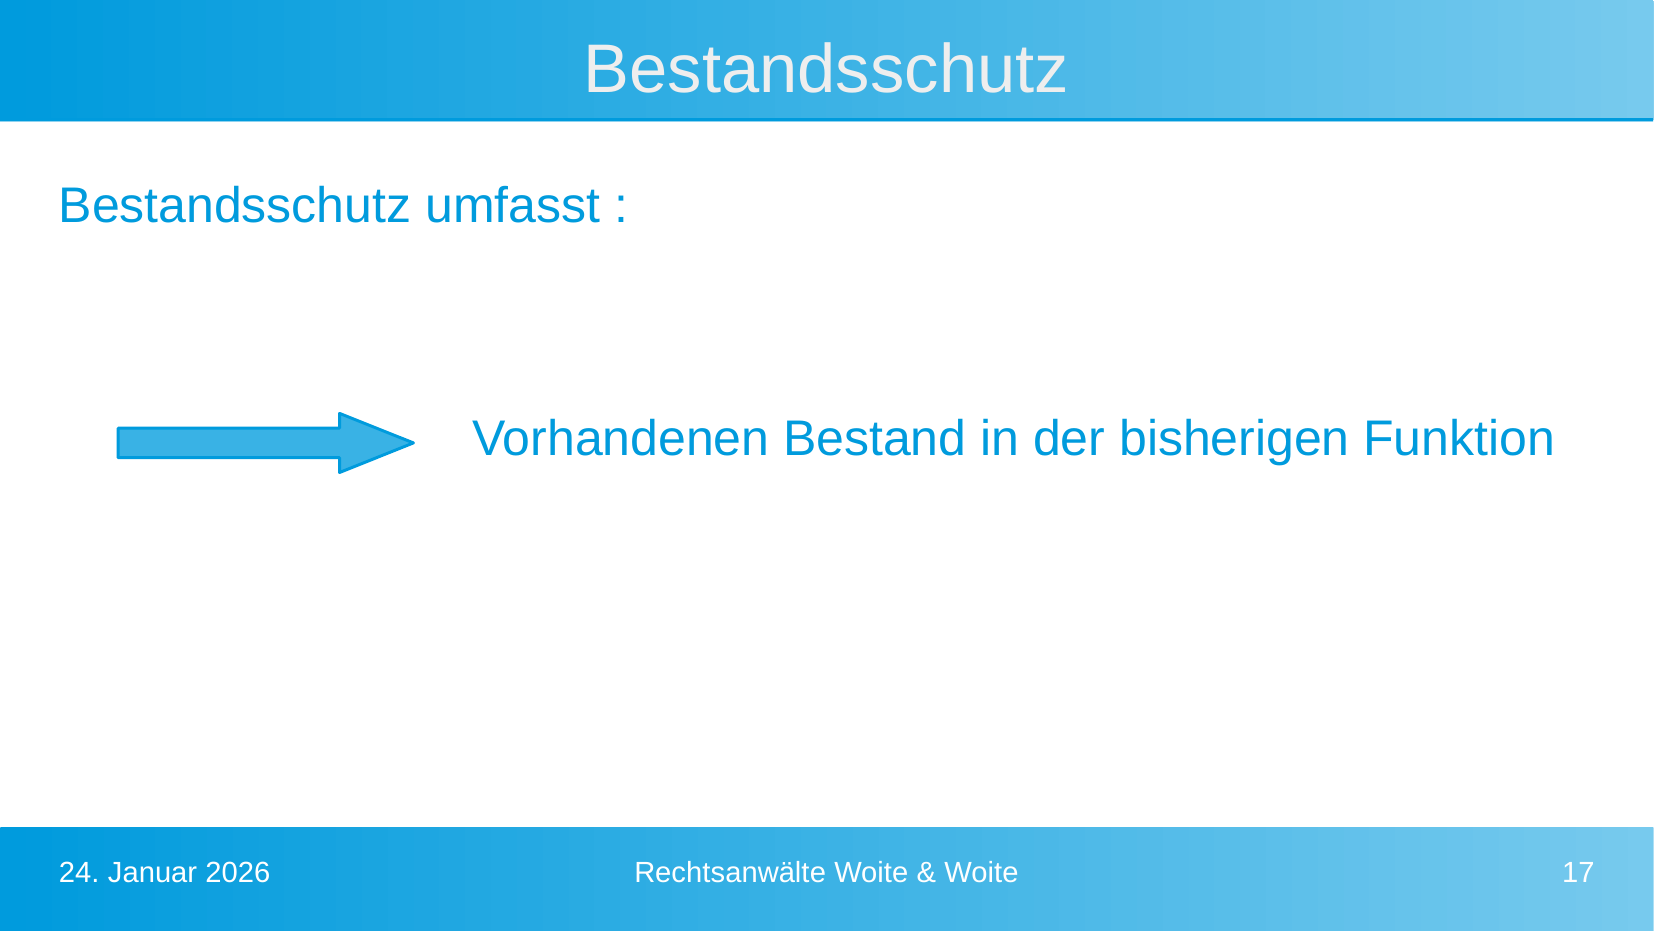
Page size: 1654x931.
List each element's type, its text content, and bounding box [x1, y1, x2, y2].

title Bestandsschutz [59, 29, 1595, 108]
text_box [118, 413, 414, 473]
list Bestandsschutz umfasst : Vorhandenen Bestand in der bisherigen Funktion [59, 177, 1595, 768]
